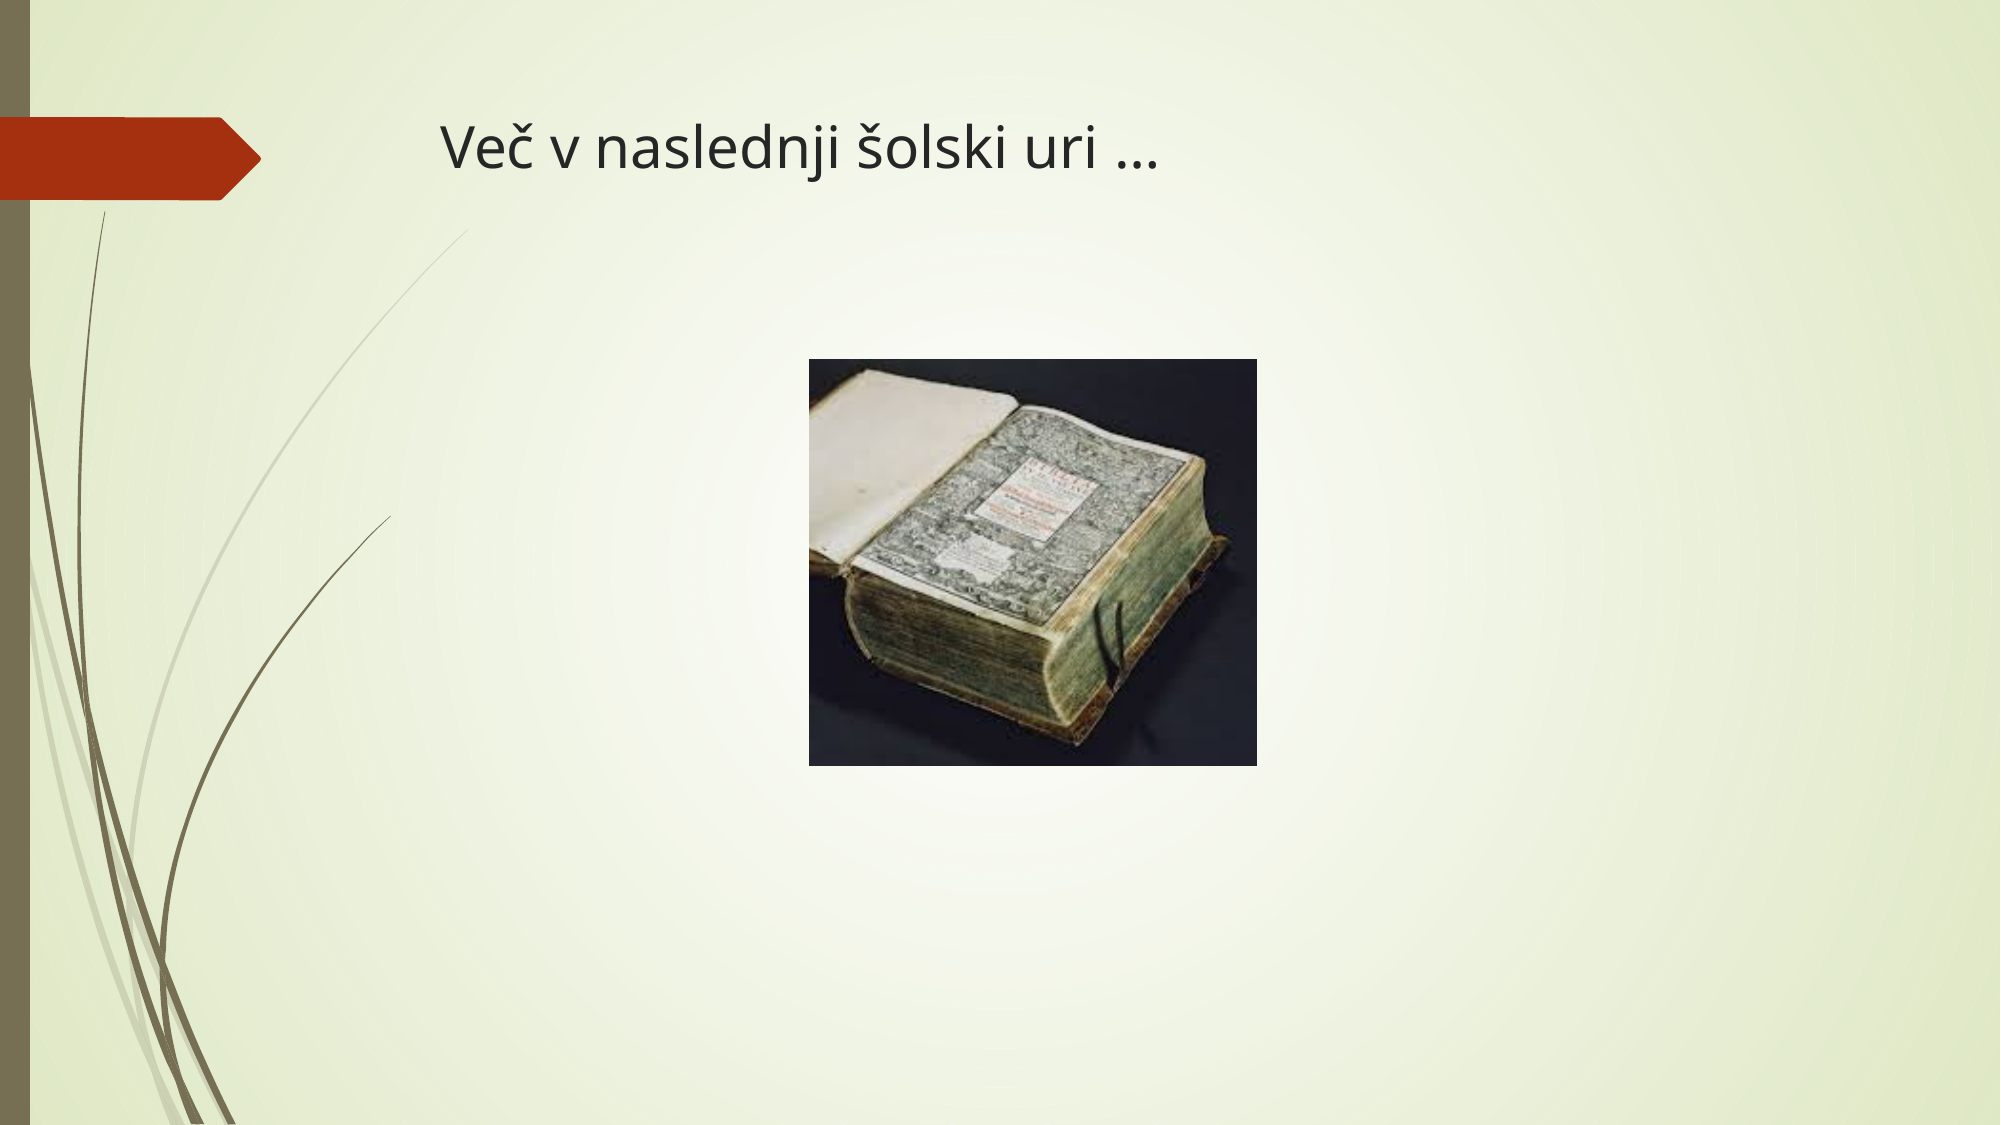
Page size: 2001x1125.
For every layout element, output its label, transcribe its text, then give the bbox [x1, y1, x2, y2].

picture [809, 359, 1257, 766]
title Več v naslednji šolski uri … [425, 102, 1874, 655]
